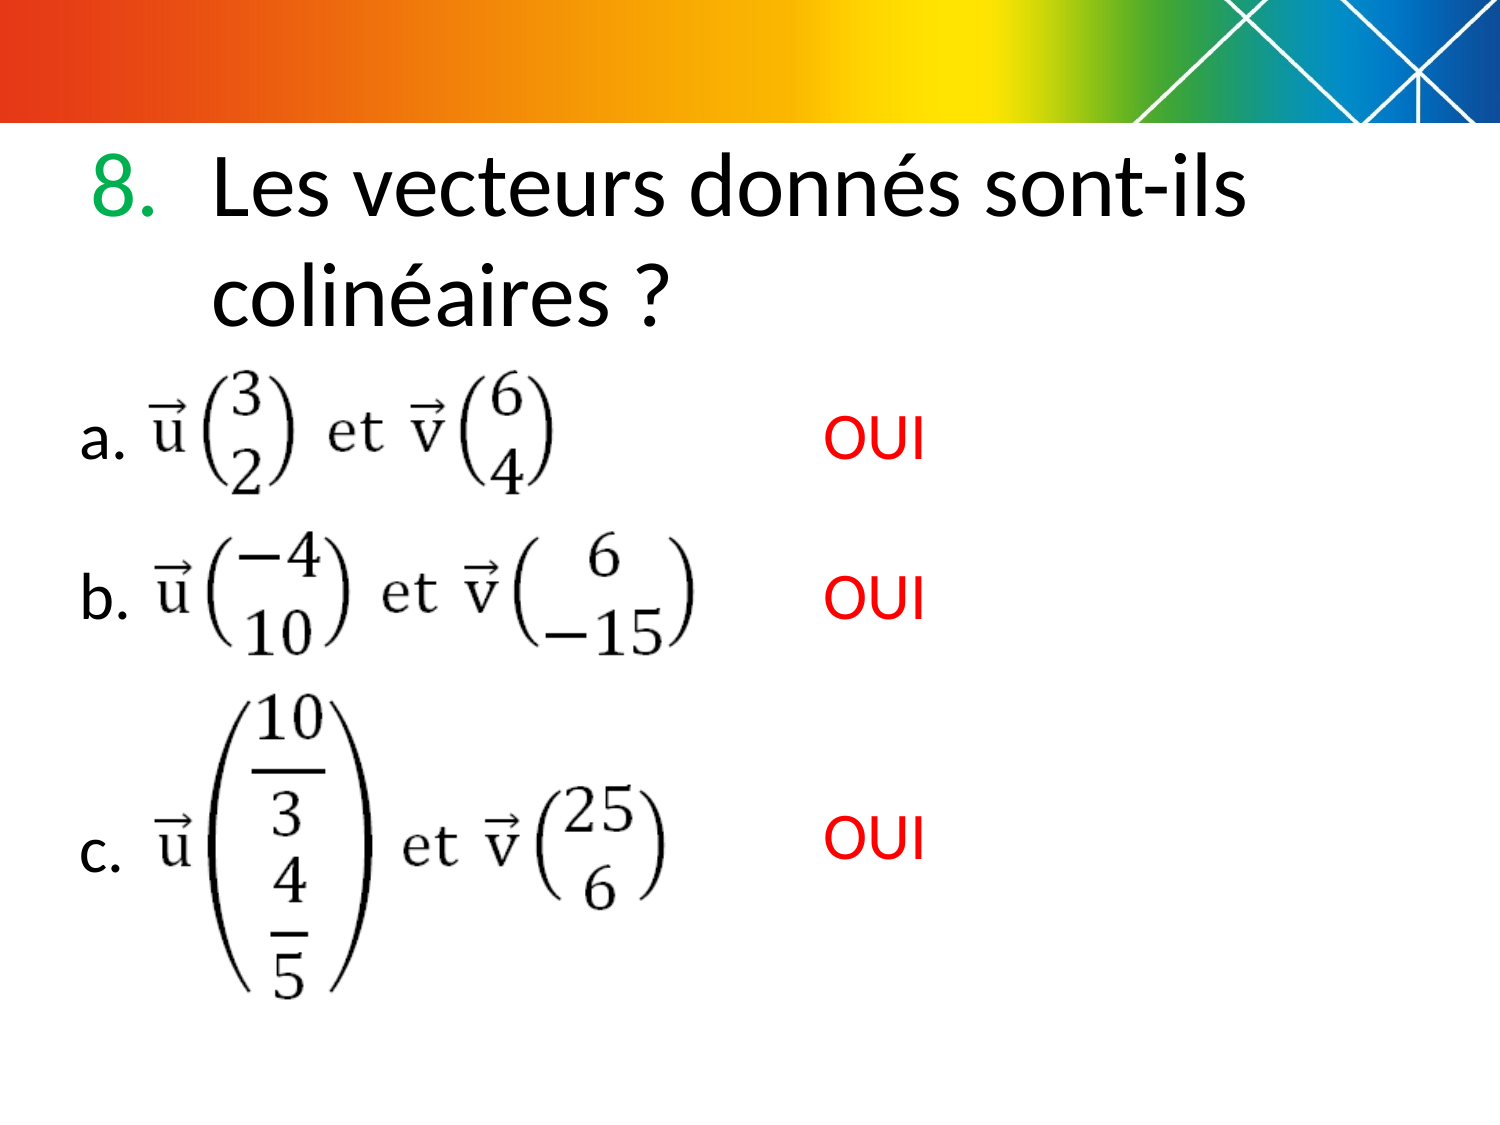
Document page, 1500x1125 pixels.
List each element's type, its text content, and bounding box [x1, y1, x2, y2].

text_box a. b. c. [64, 385, 573, 894]
picture [1340, 0, 1500, 123]
picture [147, 680, 678, 1009]
picture [147, 527, 715, 671]
picture [135, 361, 563, 508]
title Les vecteurs donnés sont-ils colinéaires ? [75, 116, 1426, 352]
picture [0, 0, 1351, 123]
text_box OUI OUI OUI [809, 385, 1117, 881]
